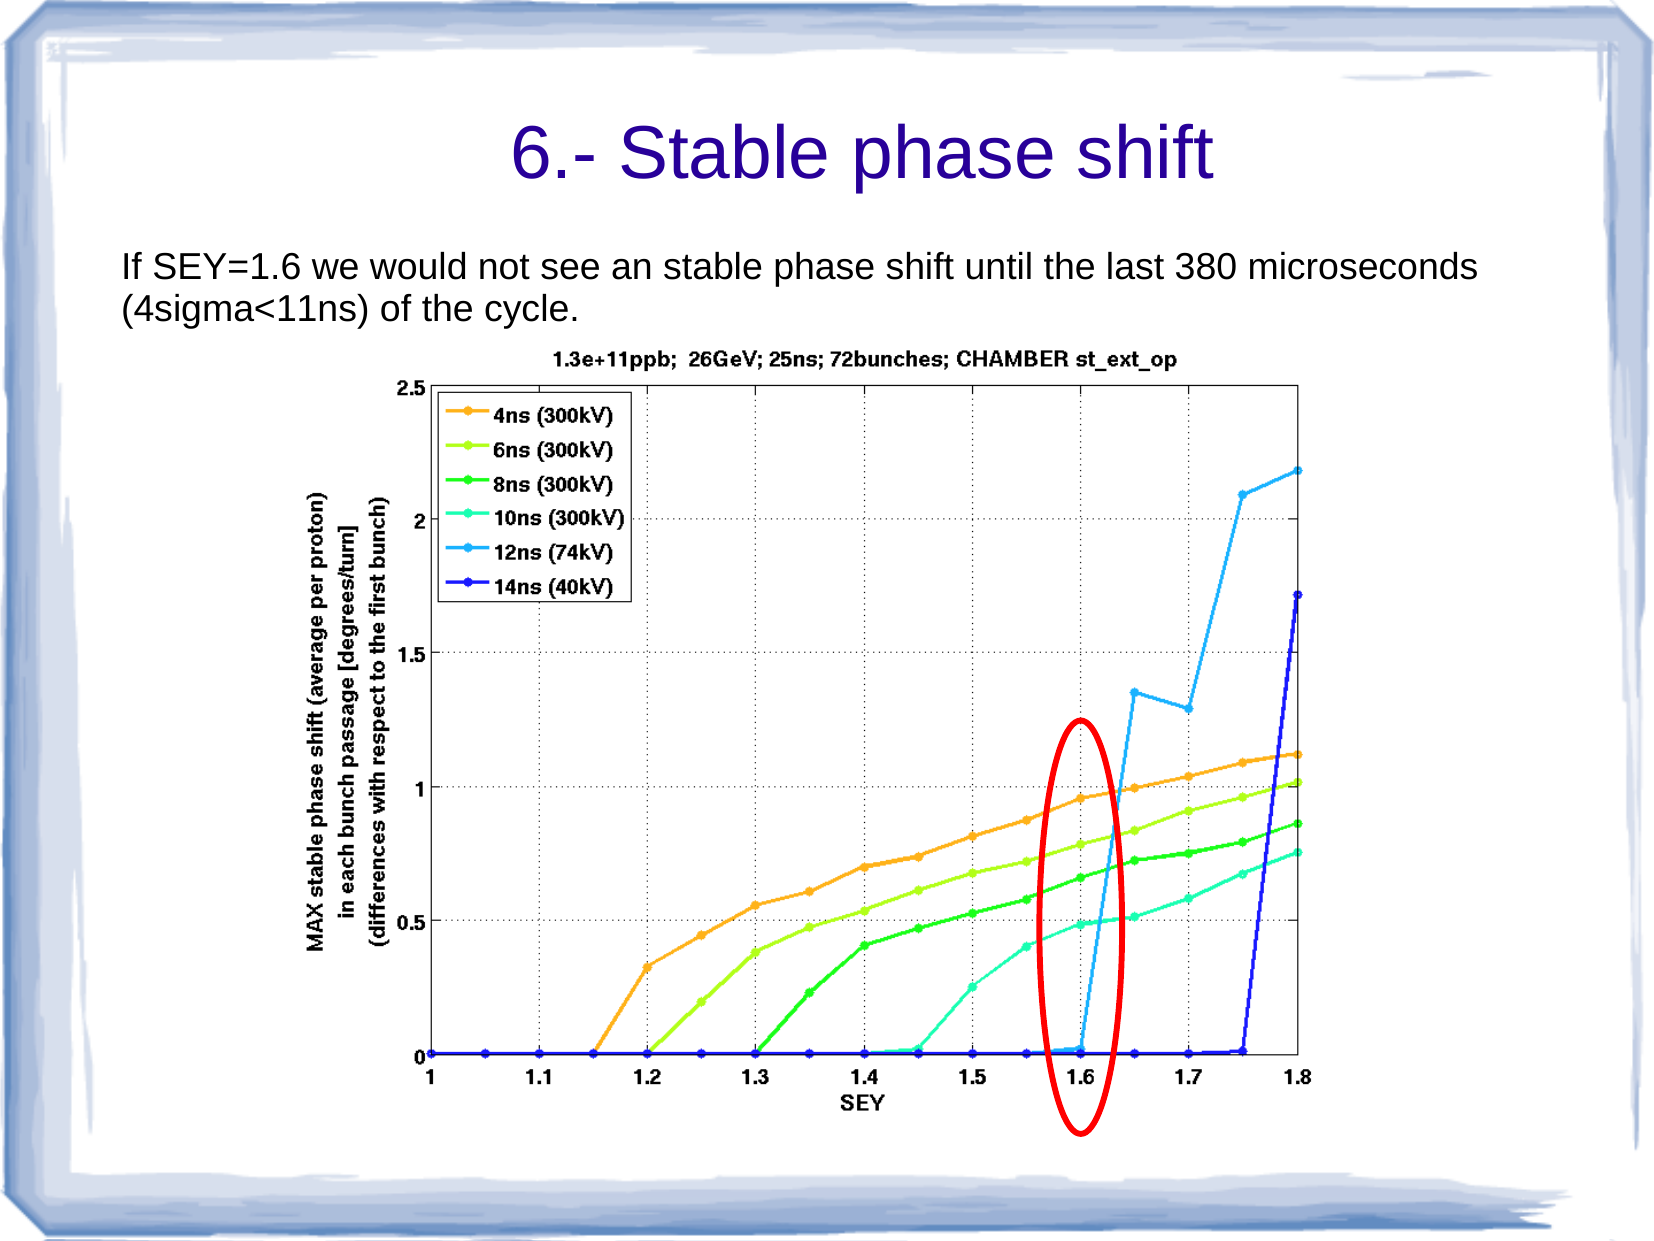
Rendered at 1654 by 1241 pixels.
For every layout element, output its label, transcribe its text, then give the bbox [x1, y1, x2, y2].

title 6.- Stable phase shift [82, 49, 1571, 257]
picture [0, 0, 1654, 1241]
text_box If SEY=1.6 we would not see an stable phase shift until the last 380 microseconds (4sigma<11ns) of the cycle. [106, 238, 1607, 338]
